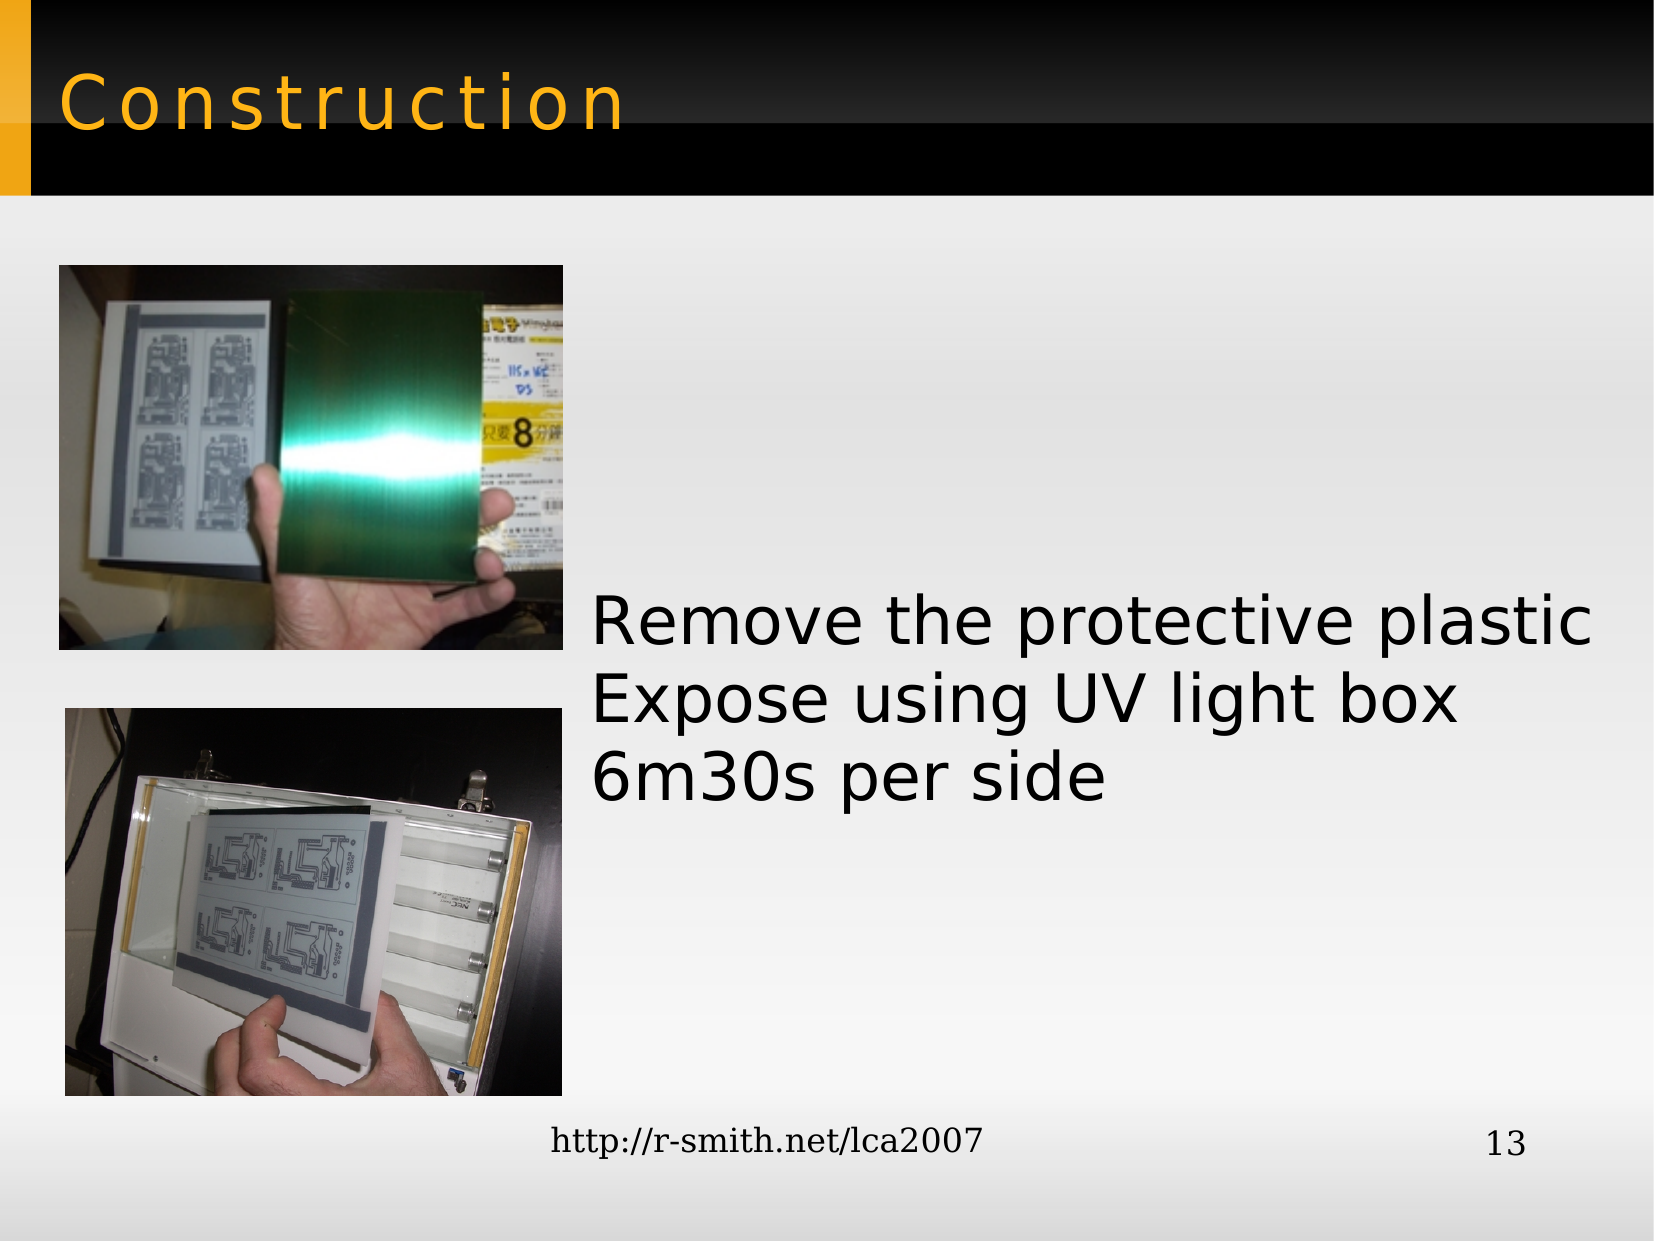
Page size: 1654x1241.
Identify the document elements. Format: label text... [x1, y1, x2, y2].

title Construction [59, 29, 1270, 178]
subtitle Remove the protective plastic Expose using UV light box 6m30s per side [590, 290, 1625, 1109]
picture [0, 0, 1654, 1241]
